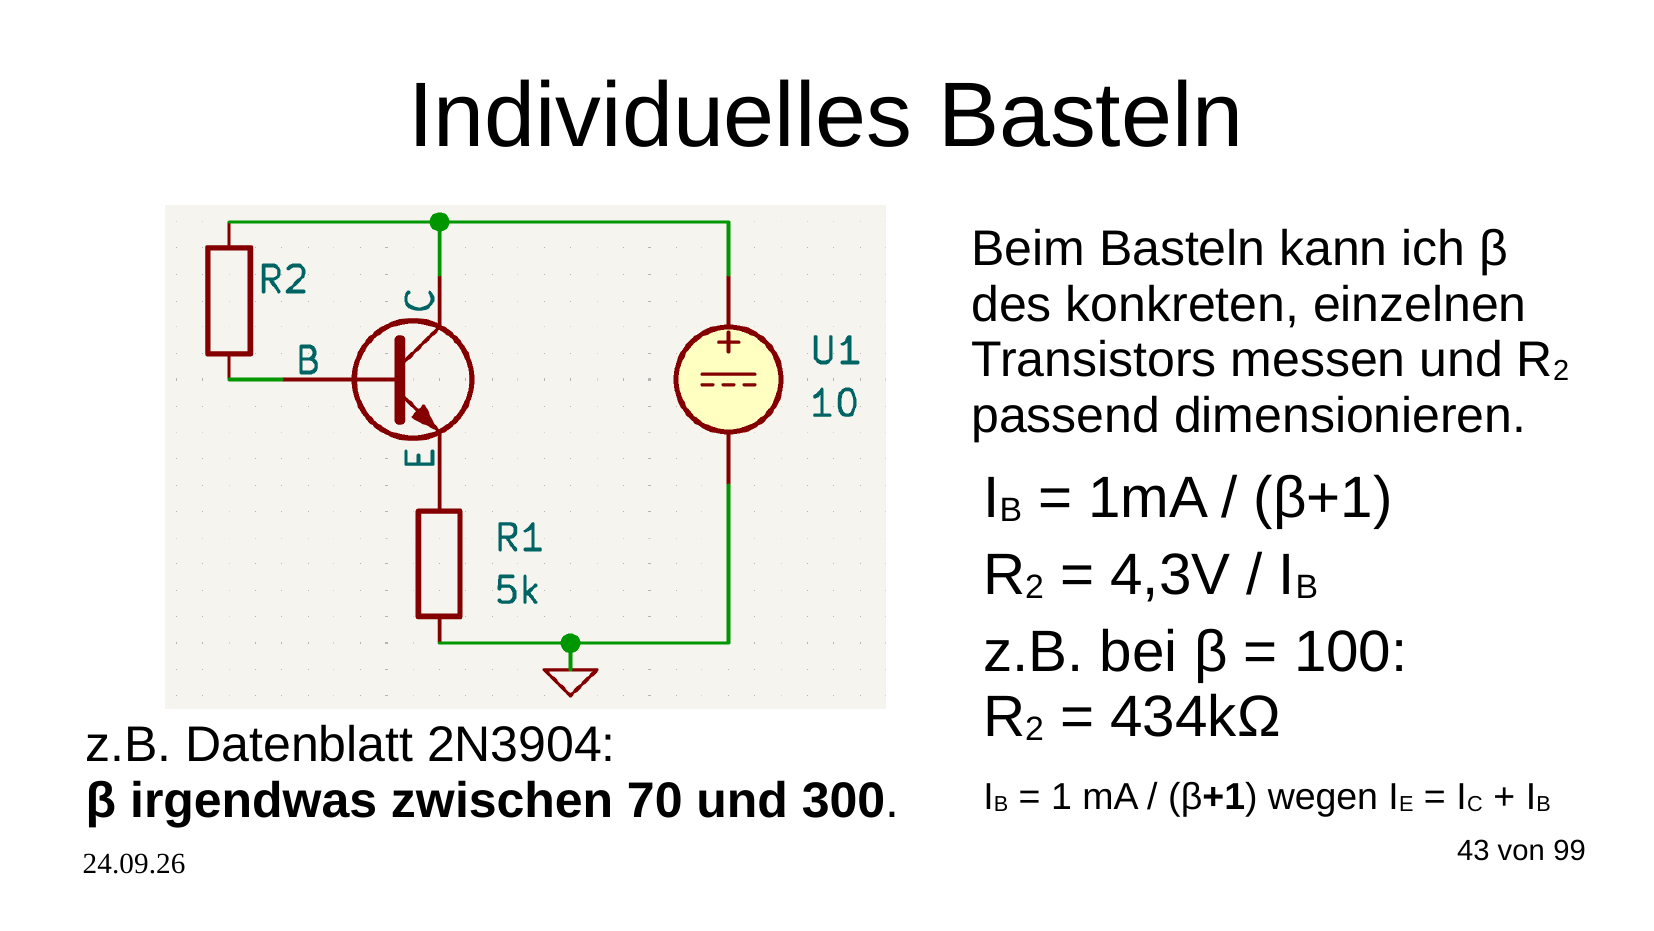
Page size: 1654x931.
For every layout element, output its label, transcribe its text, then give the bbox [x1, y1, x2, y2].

picture [165, 205, 886, 708]
title Individuelles Basteln [82, 37, 1571, 193]
text_box z.B. Datenblatt 2N3904: β irgendwas zwischen 70 und 300. [70, 708, 922, 835]
text_box IB = 1mA / (β+1) R2 = 4,3V / IB z.B. bei β = 100: R2 = 434kΩ [968, 457, 1595, 756]
text_box IB = 1 mA / (β+1) wegen IE = IC + IB [968, 767, 1571, 825]
text_box Beim Basteln kann ich β des konkreten, einzelnen Transistors messen und R2 passend dimensionieren. [956, 212, 1595, 451]
